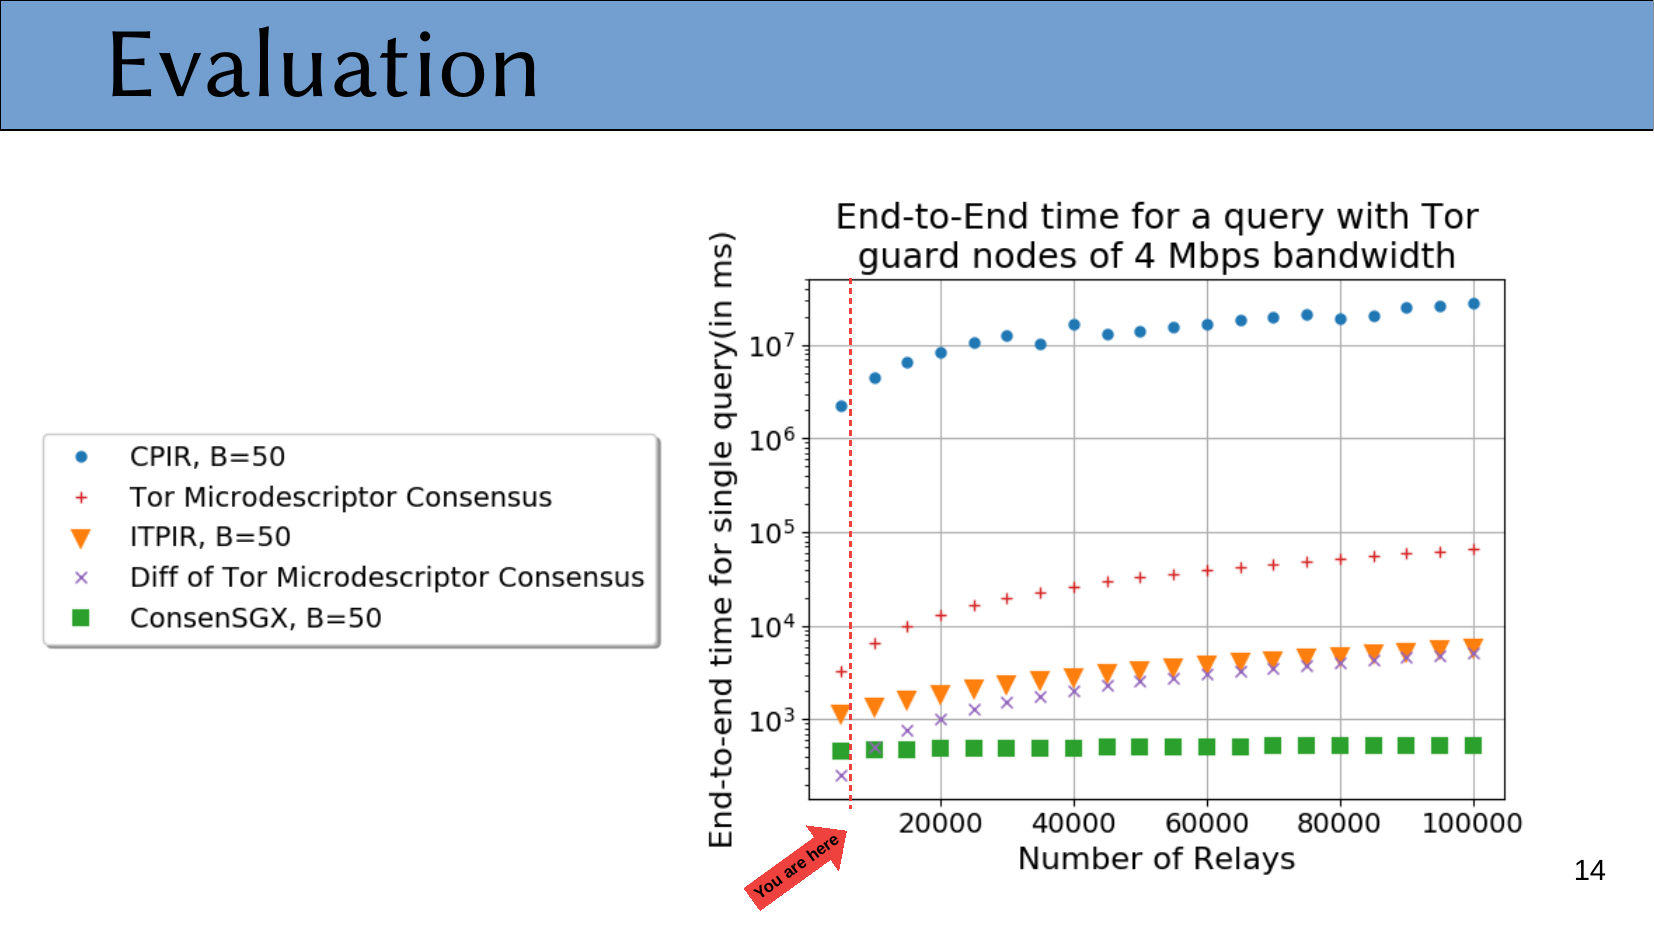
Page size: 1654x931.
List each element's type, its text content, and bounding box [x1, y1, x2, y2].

text_box Evaluation [88, 0, 1512, 188]
picture [29, 188, 1538, 889]
text_box 14 [1559, 846, 1630, 928]
text_box You are here [734, 771, 930, 931]
text_box [1512, 0, 1654, 130]
text_box [0, 0, 88, 130]
text_box [806, 825, 820, 834]
